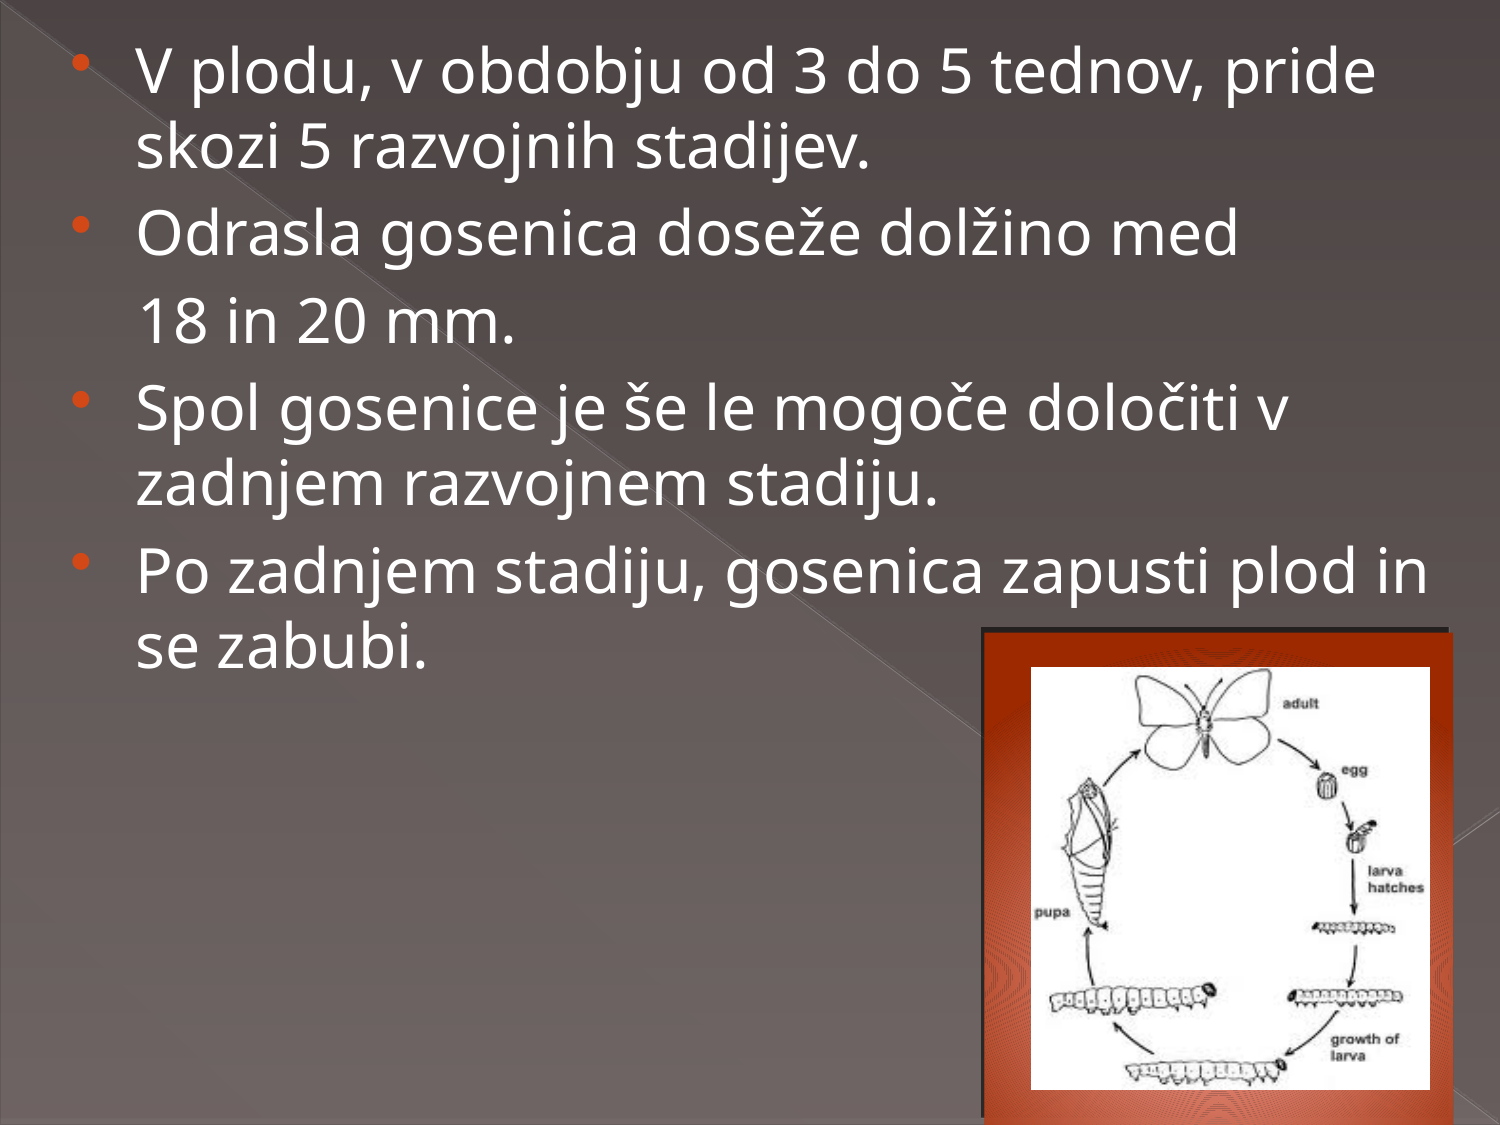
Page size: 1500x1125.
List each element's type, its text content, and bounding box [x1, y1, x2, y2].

picture [1031, 667, 1430, 1090]
text_box [984, 632, 1454, 1125]
list V plodu, v obdobju od 3 do 5 tednov, pride skozi 5 razvojnih stadijev. Odrasla gosenica doseže dolžino med 18 in 20 mm. Spol gosenice je še le mogoče določiti v zadnjem razvojnem stadiju. Po zadnjem stadiju, gosenica zapusti plod in se zabubi. [46, 23, 1465, 1125]
